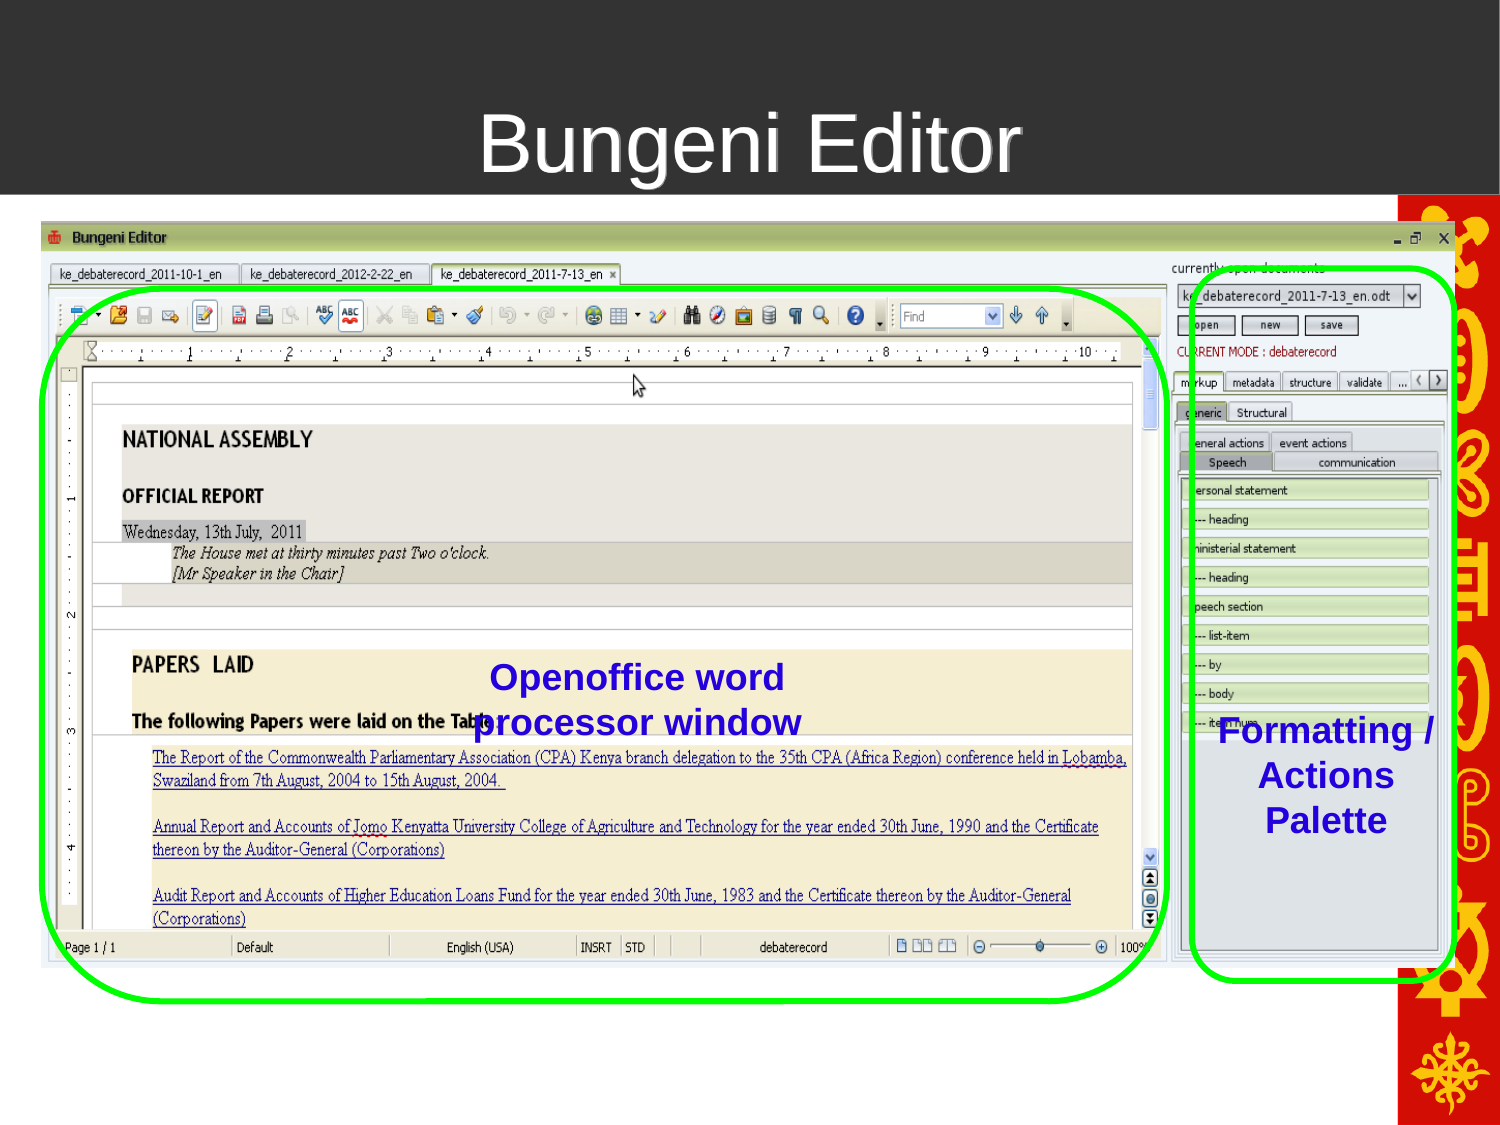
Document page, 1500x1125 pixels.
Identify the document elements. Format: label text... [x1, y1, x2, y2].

text_box [1191, 268, 1455, 698]
picture [41, 195, 1500, 1125]
title Bungeni Editor [75, 21, 1426, 221]
text_box Openoffice word processor window [412, 645, 863, 751]
text_box Formatting / Actions Palette [1176, 698, 1477, 849]
text_box [1191, 849, 1455, 981]
picture [41, 887, 77, 968]
text_box [41, 288, 1167, 1002]
